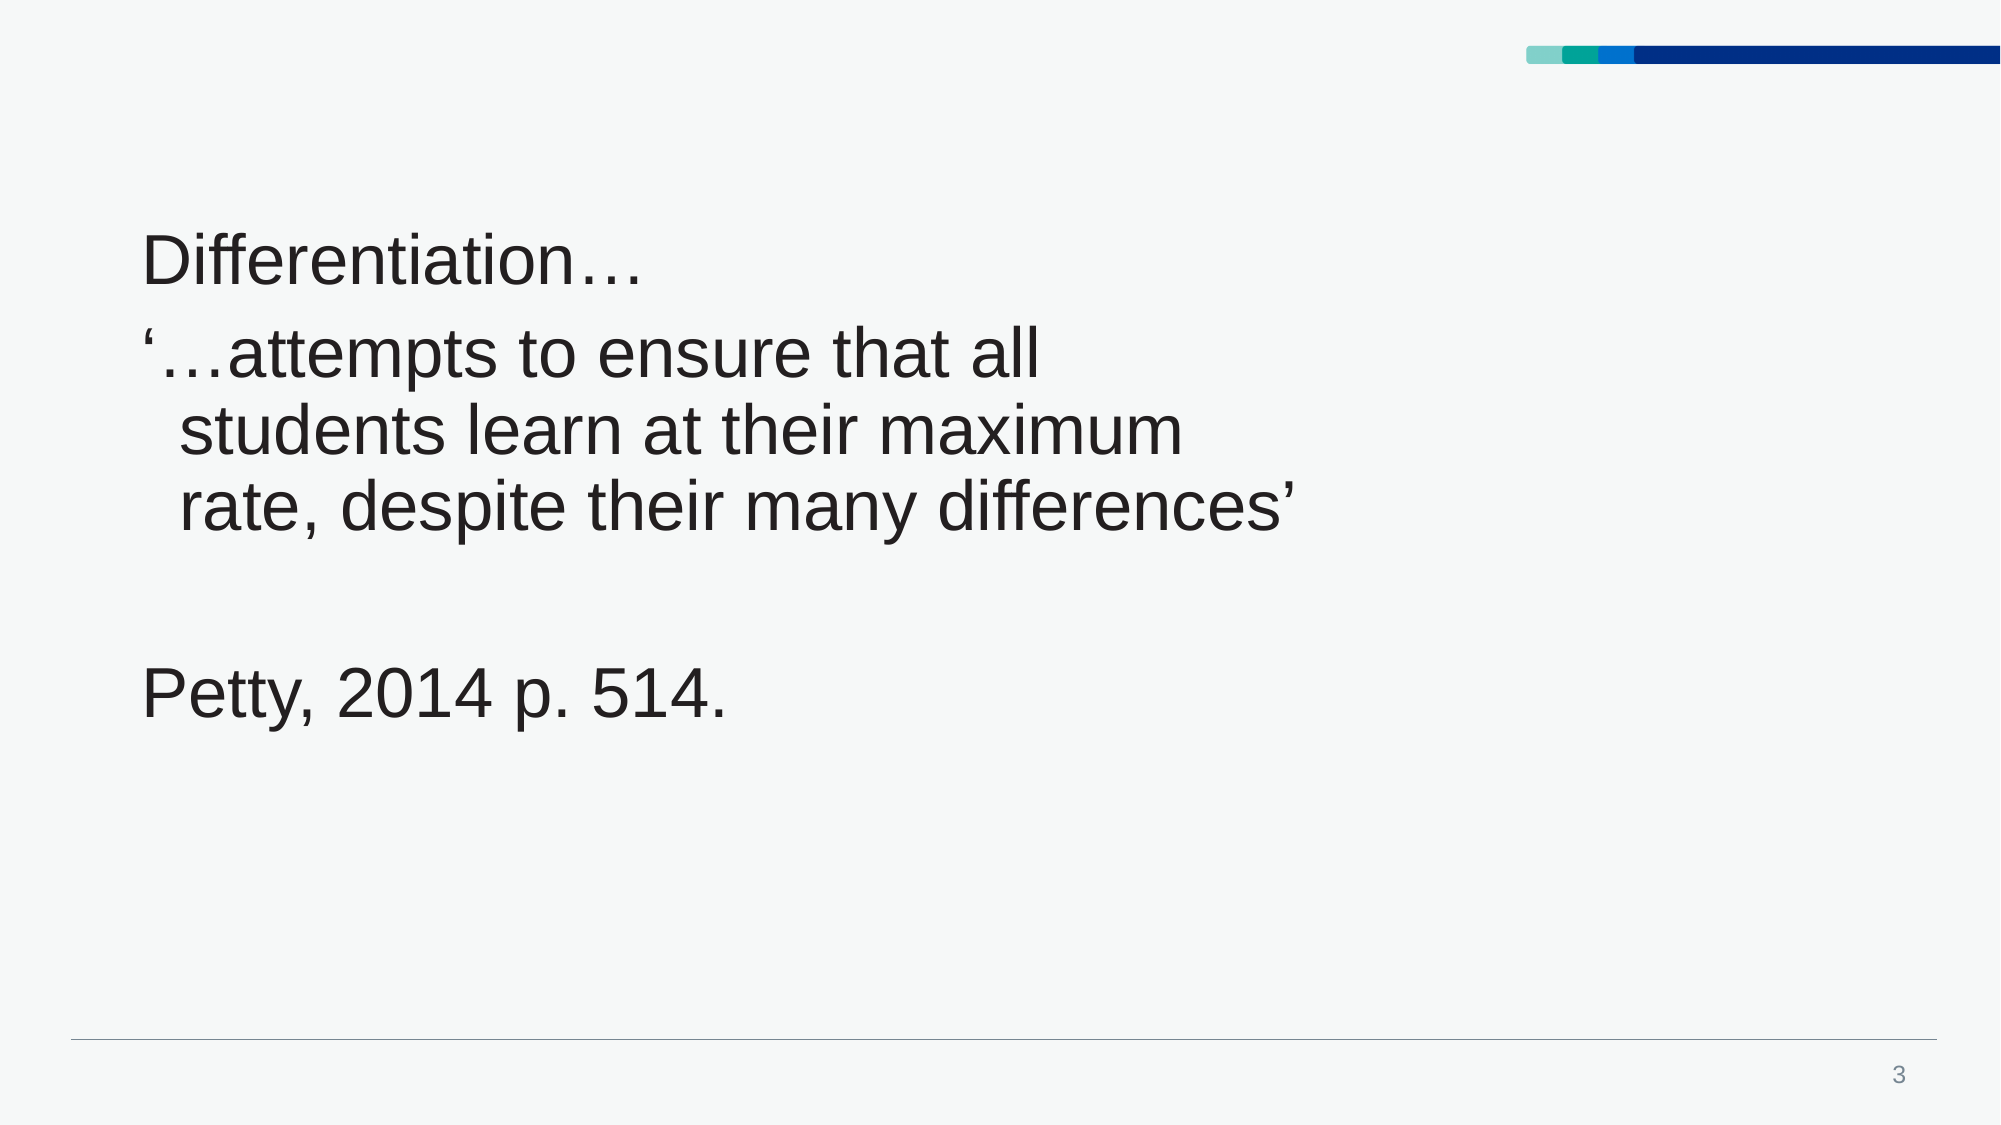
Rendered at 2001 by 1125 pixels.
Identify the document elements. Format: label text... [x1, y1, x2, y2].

list Differentiation… ‘…attempts to ensure that all students learn at their maximum rate, despite their many differences’ Petty, 2014 p. 514. [88, 215, 1846, 785]
